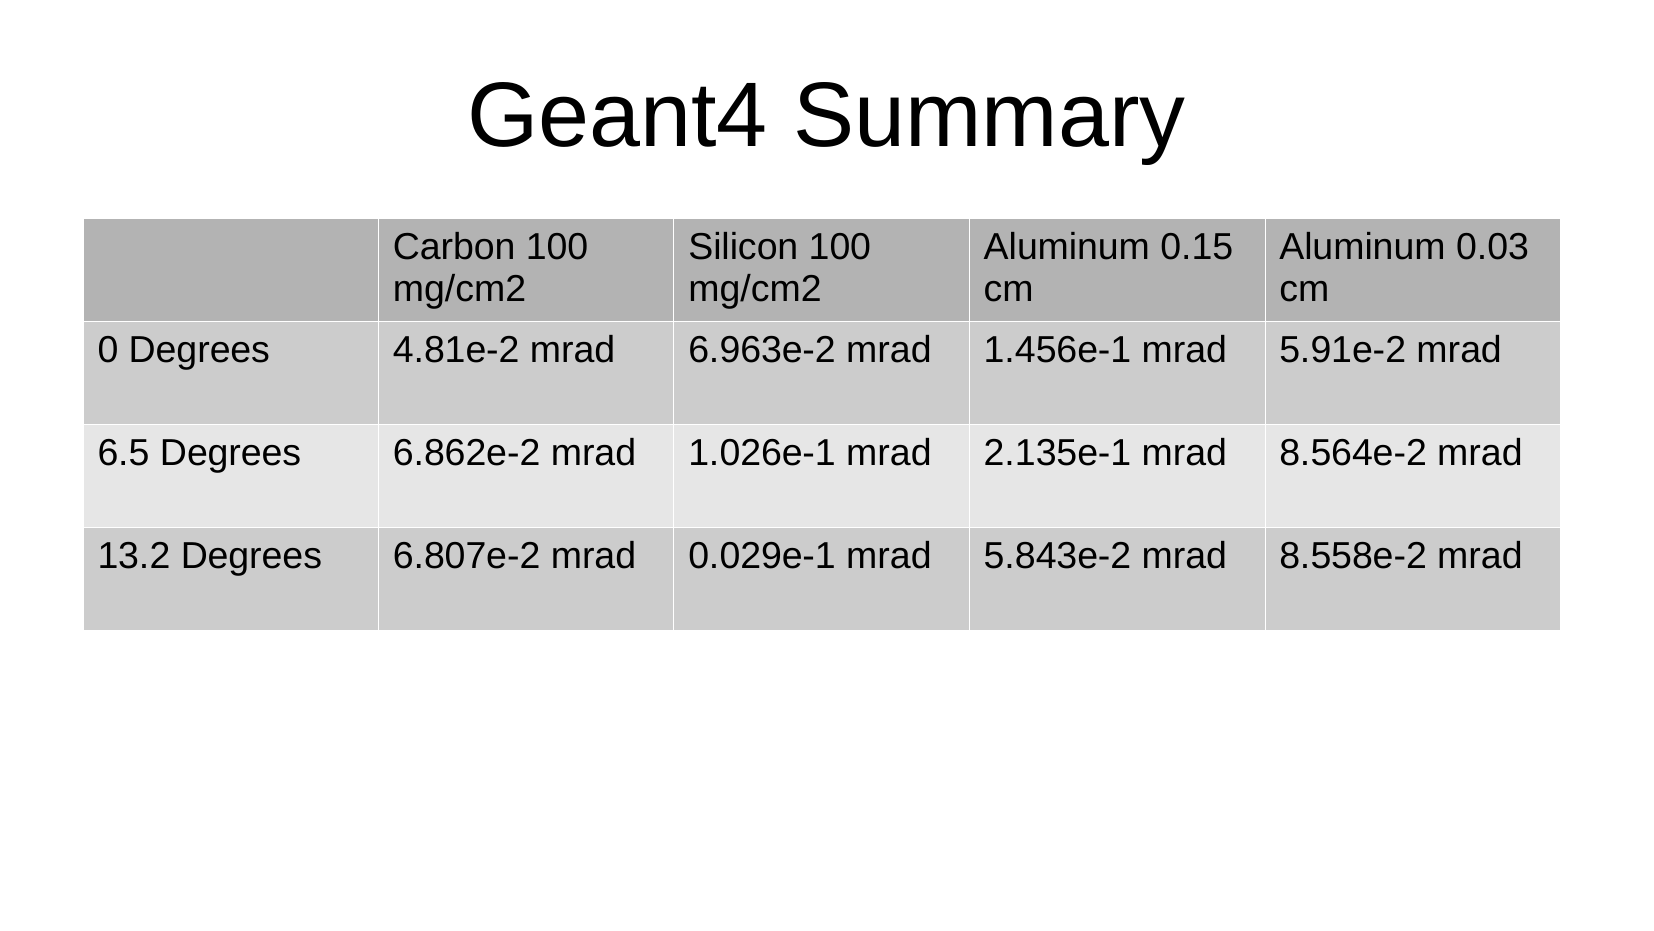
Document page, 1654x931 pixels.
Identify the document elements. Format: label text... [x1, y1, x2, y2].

table_cell 0.029e-1 mrad [674, 528, 969, 630]
table_cell 1.026e-1 mrad [674, 425, 969, 527]
table_cell 6.5 Degrees [84, 425, 378, 527]
table_cell 5.91e-2 mrad [1266, 322, 1560, 424]
table_header Silicon 100 mg/cm2 [674, 219, 969, 321]
table_cell 1.456e-1 mrad [970, 322, 1265, 424]
table_cell 5.843e-2 mrad [970, 528, 1265, 630]
table_header Aluminum 0.15 cm [970, 219, 1265, 321]
table_cell 2.135e-1 mrad [970, 425, 1265, 527]
table_cell 8.564e-2 mrad [1266, 425, 1560, 527]
table_cell 13.2 Degrees [84, 528, 378, 630]
table_cell 6.862e-2 mrad [379, 425, 673, 527]
table_cell 0 Degrees [84, 322, 378, 424]
table_cell 6.807e-2 mrad [379, 528, 673, 630]
table_header Carbon 100 mg/cm2 [379, 219, 673, 321]
table_header [84, 219, 378, 321]
table_cell 6.963e-2 mrad [674, 322, 969, 424]
title Geant4 Summary [82, 37, 1571, 193]
table_cell 4.81e-2 mrad [379, 322, 673, 424]
table_header Aluminum 0.03 cm [1266, 219, 1560, 321]
table_cell 8.558e-2 mrad [1266, 528, 1560, 630]
